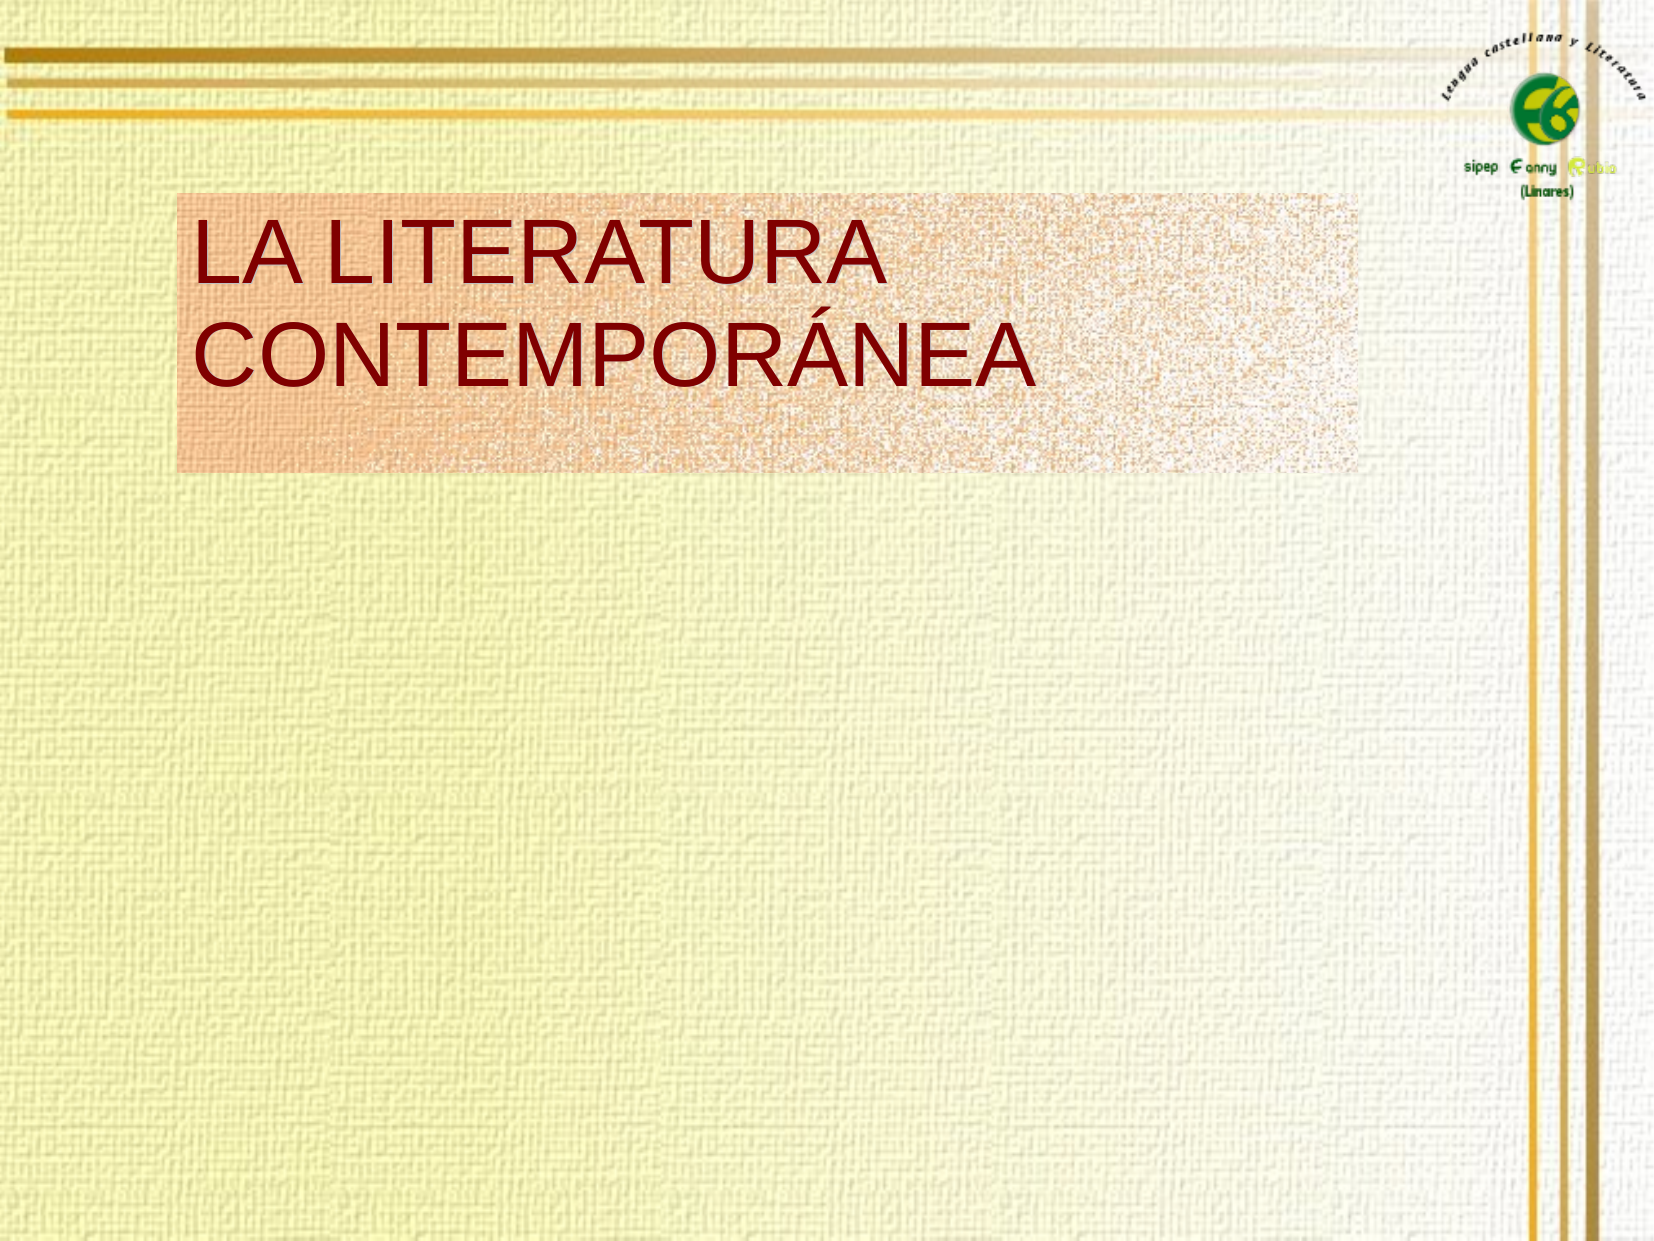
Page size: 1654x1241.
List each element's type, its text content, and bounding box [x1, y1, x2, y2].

picture [0, 0, 1654, 1241]
text_box LA LITERATURA CONTEMPORÁNEA [177, 193, 1359, 473]
